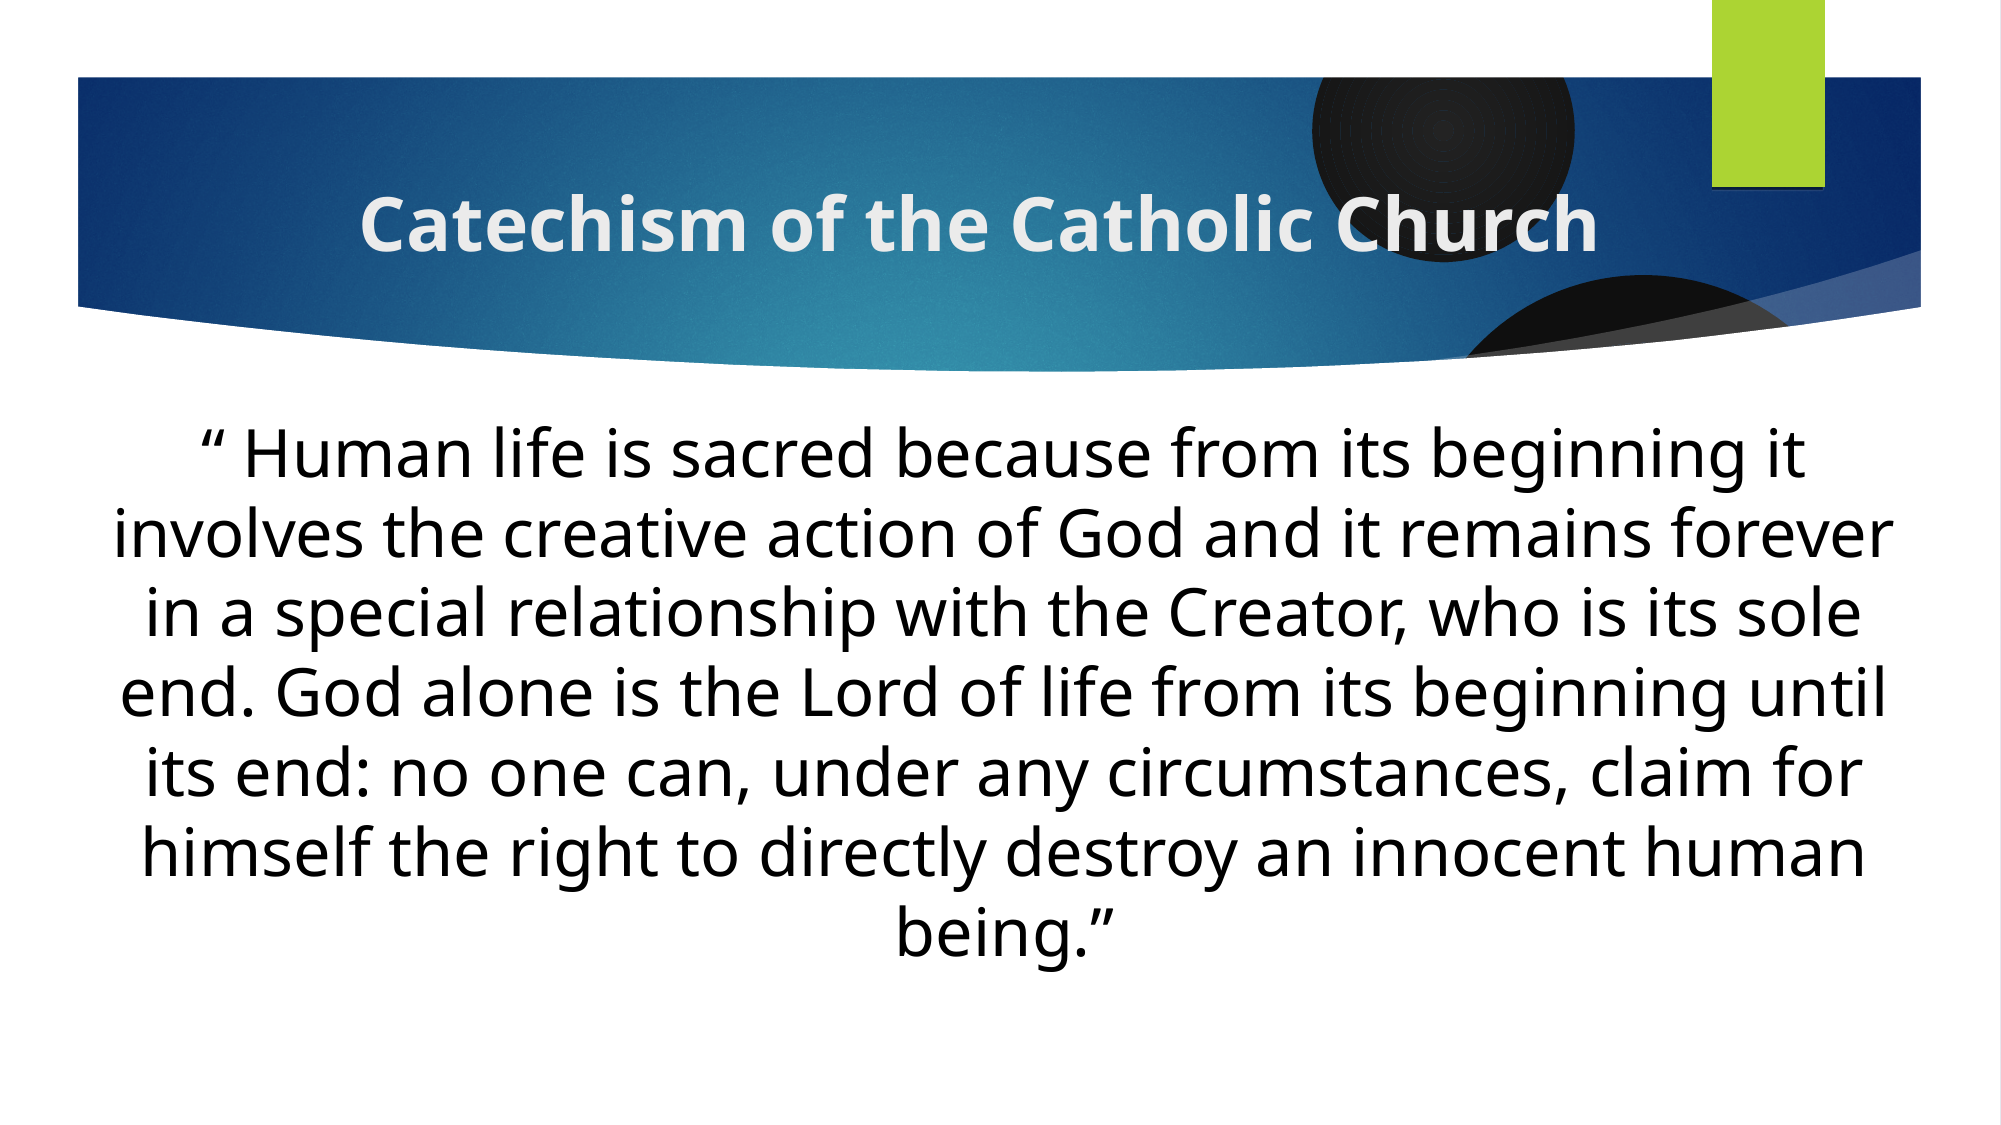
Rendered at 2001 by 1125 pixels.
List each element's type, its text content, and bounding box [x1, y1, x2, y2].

text_box “ Human life is sacred because from its beginning it involves the creative action of God and it remains forever in a special relationship with the Creator, who is its sole end. God alone is the Lord of life from its beginning until its end: no one can, under any circumstances, claim for himself the right to directly destroy an innocent human being.” [79, 403, 1931, 978]
title Catechism of the Catholic Church [256, 163, 1705, 280]
